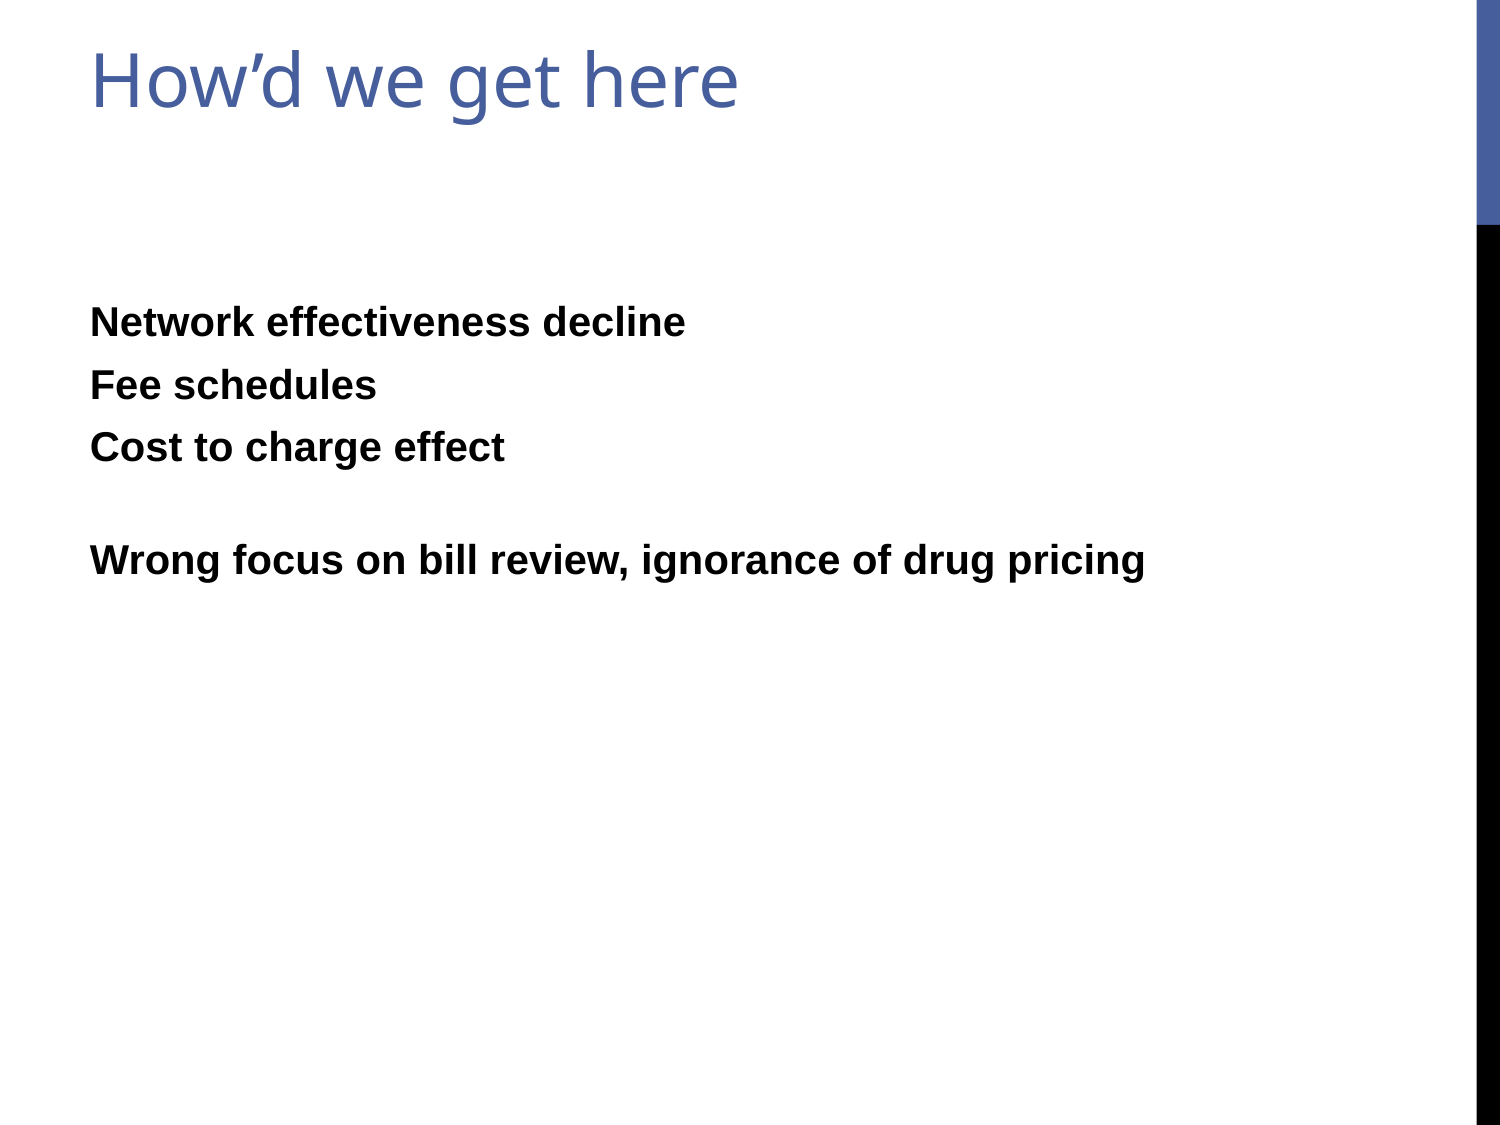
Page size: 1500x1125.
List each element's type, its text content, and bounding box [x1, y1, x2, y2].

title How’d we get here [75, 25, 1025, 250]
list Network effectiveness decline Fee schedules Cost to charge effect Wrong focus on bill review, ignorance of drug pricing [75, 287, 1325, 1005]
